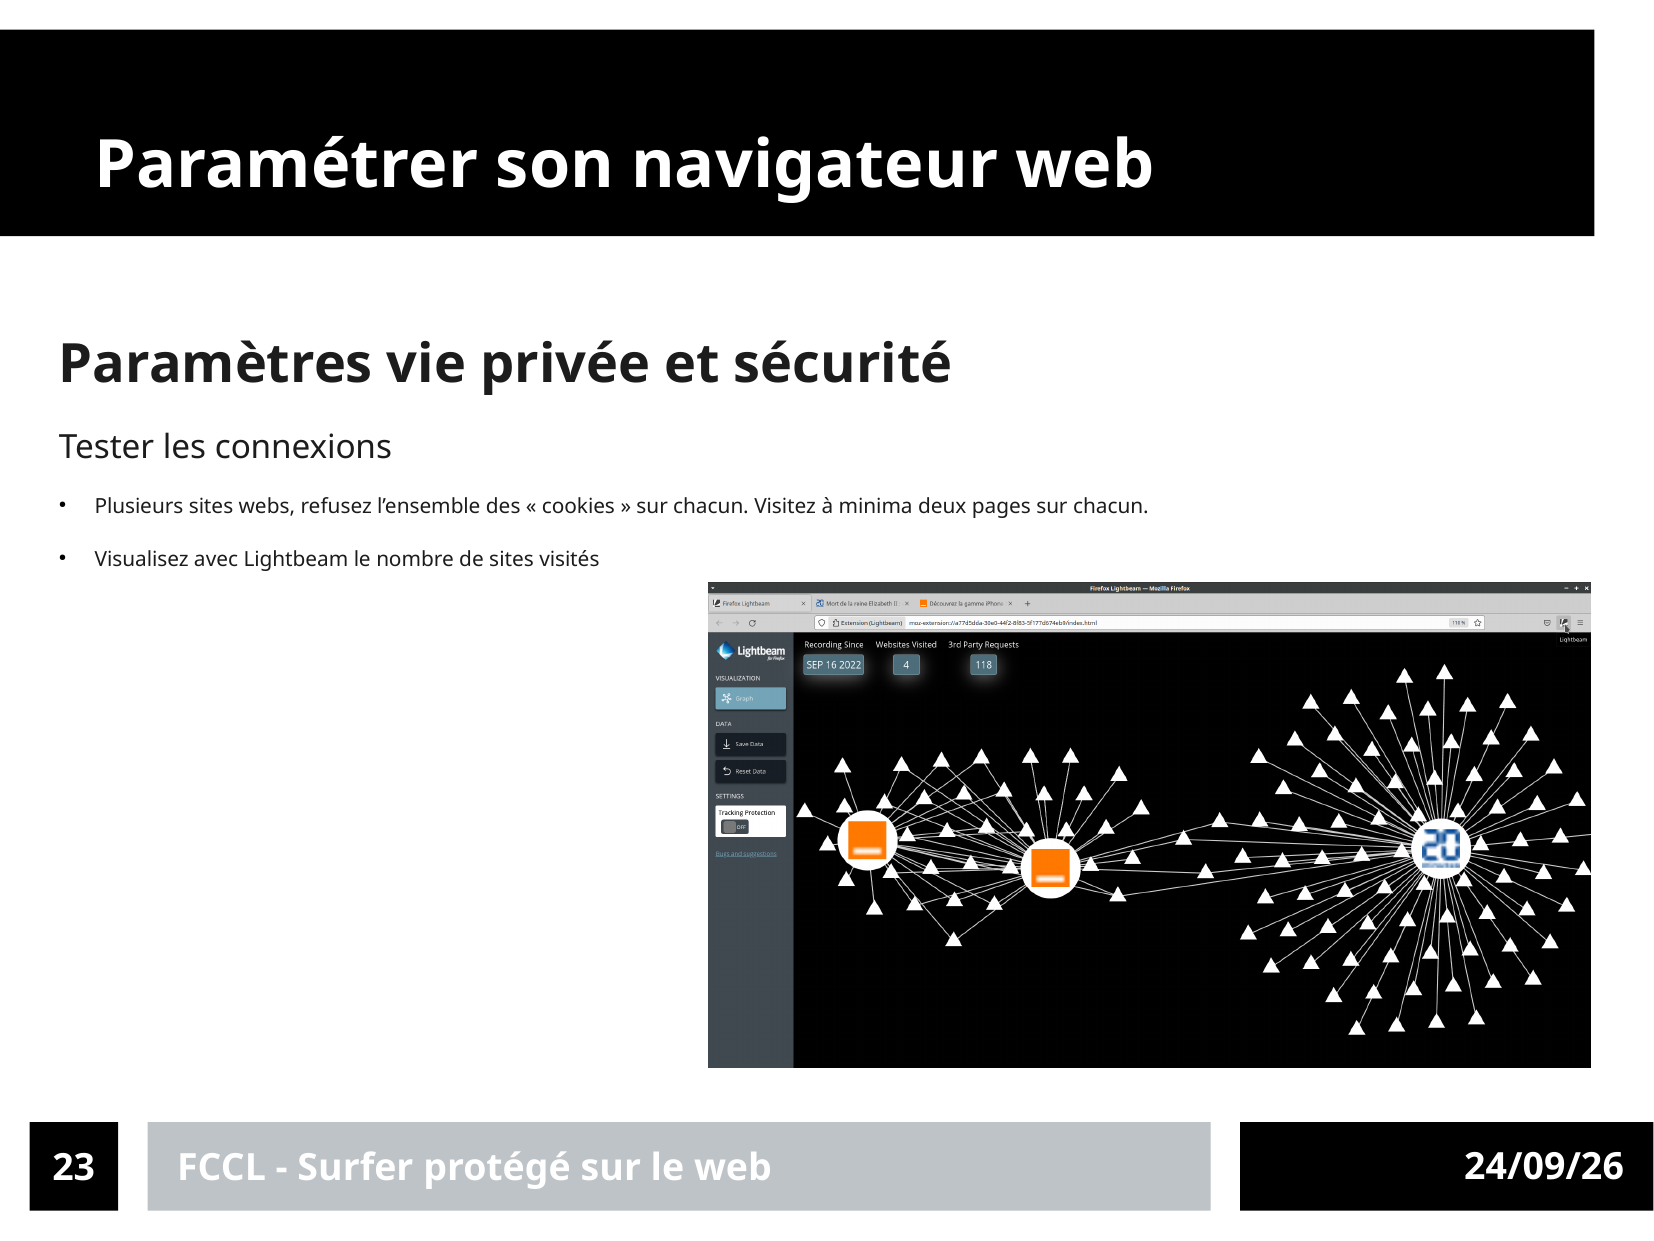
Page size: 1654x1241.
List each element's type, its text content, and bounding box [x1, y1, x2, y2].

list Paramètres vie privée et sécurité Tester les connexions Plusieurs sites webs, refusez l’ensemble des « cookies » sur chacun. Visitez à minima deux pages sur chacun. Visualisez avec Lightbeam le nombre de sites visités [59, 324, 1565, 1093]
picture [708, 582, 1591, 1068]
title Paramétrer son navigateur web [59, 59, 1595, 207]
